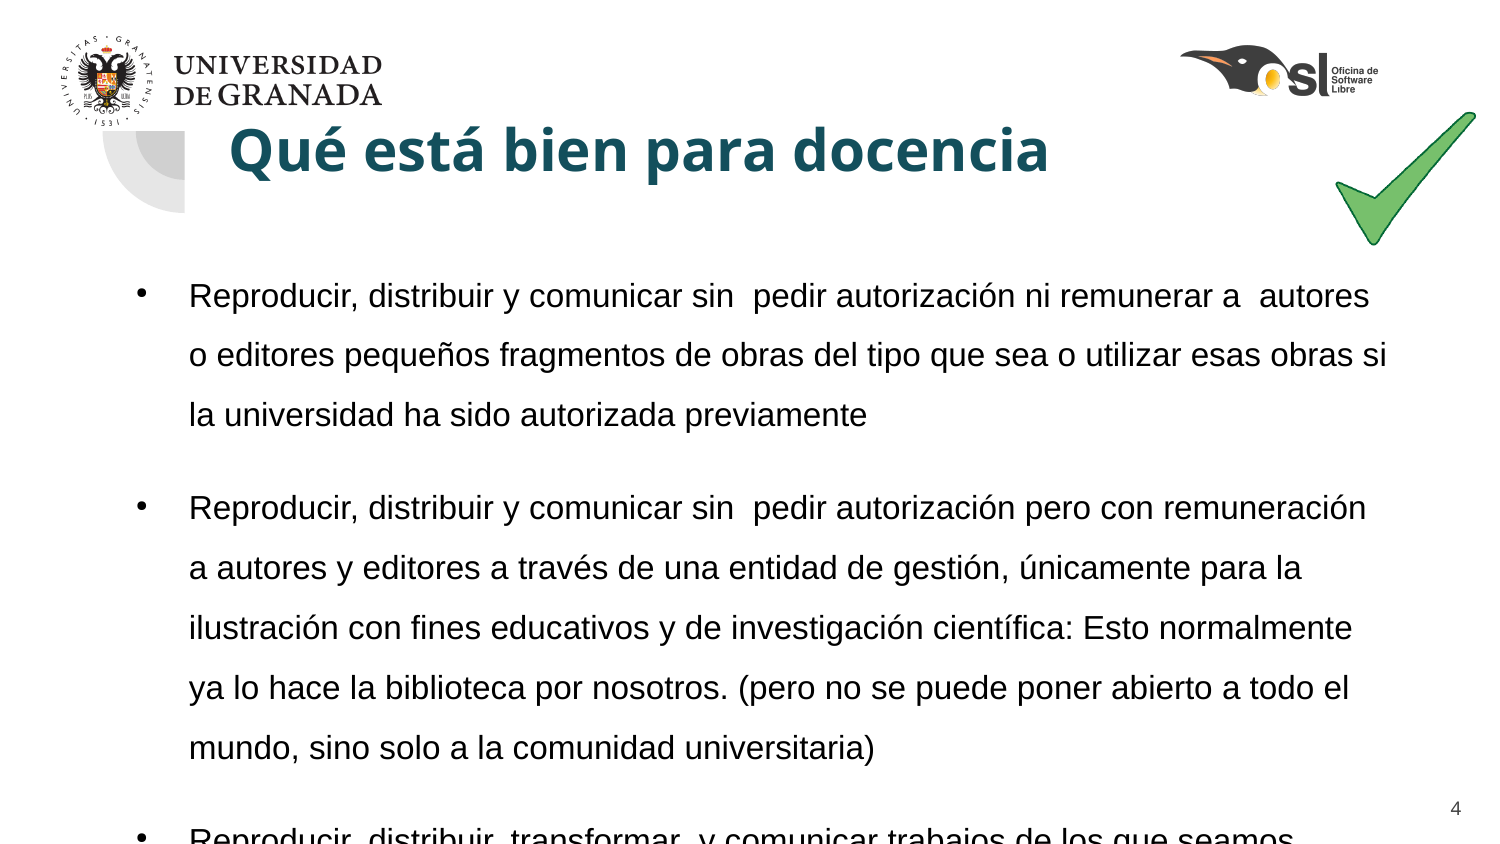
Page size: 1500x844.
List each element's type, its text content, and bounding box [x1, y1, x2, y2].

picture [1176, 25, 1477, 253]
list Reproducir, distribuir y comunicar sin pedir autorización ni remunerar a autores o editores pequeños fragmentos de obras del tipo que sea o utilizar esas obras si la universidad ha sido autorizada previamente Reproducir, distribuir y comunicar sin pedir autorización pero con remuneración a autores y editores a través de una entidad de gestión, únicamente para la ilustración con fines educativos y de investigación científica: Esto normalmente ya lo hace la biblioteca por nosotros. (pero no se puede poner abierto a todo el mundo, sino solo a la comunidad universitaria) Reproducir, distribuir, transformar y comunicar trabajos de los que seamos autores, a través de los Repositorios institucionales. Utilizar libremente textos legales y obras de dominio público [118, 253, 1394, 844]
slide_number <número> [1386, 777, 1477, 842]
picture [61, 36, 382, 126]
title Qué está bien para docencia [213, 98, 1368, 253]
